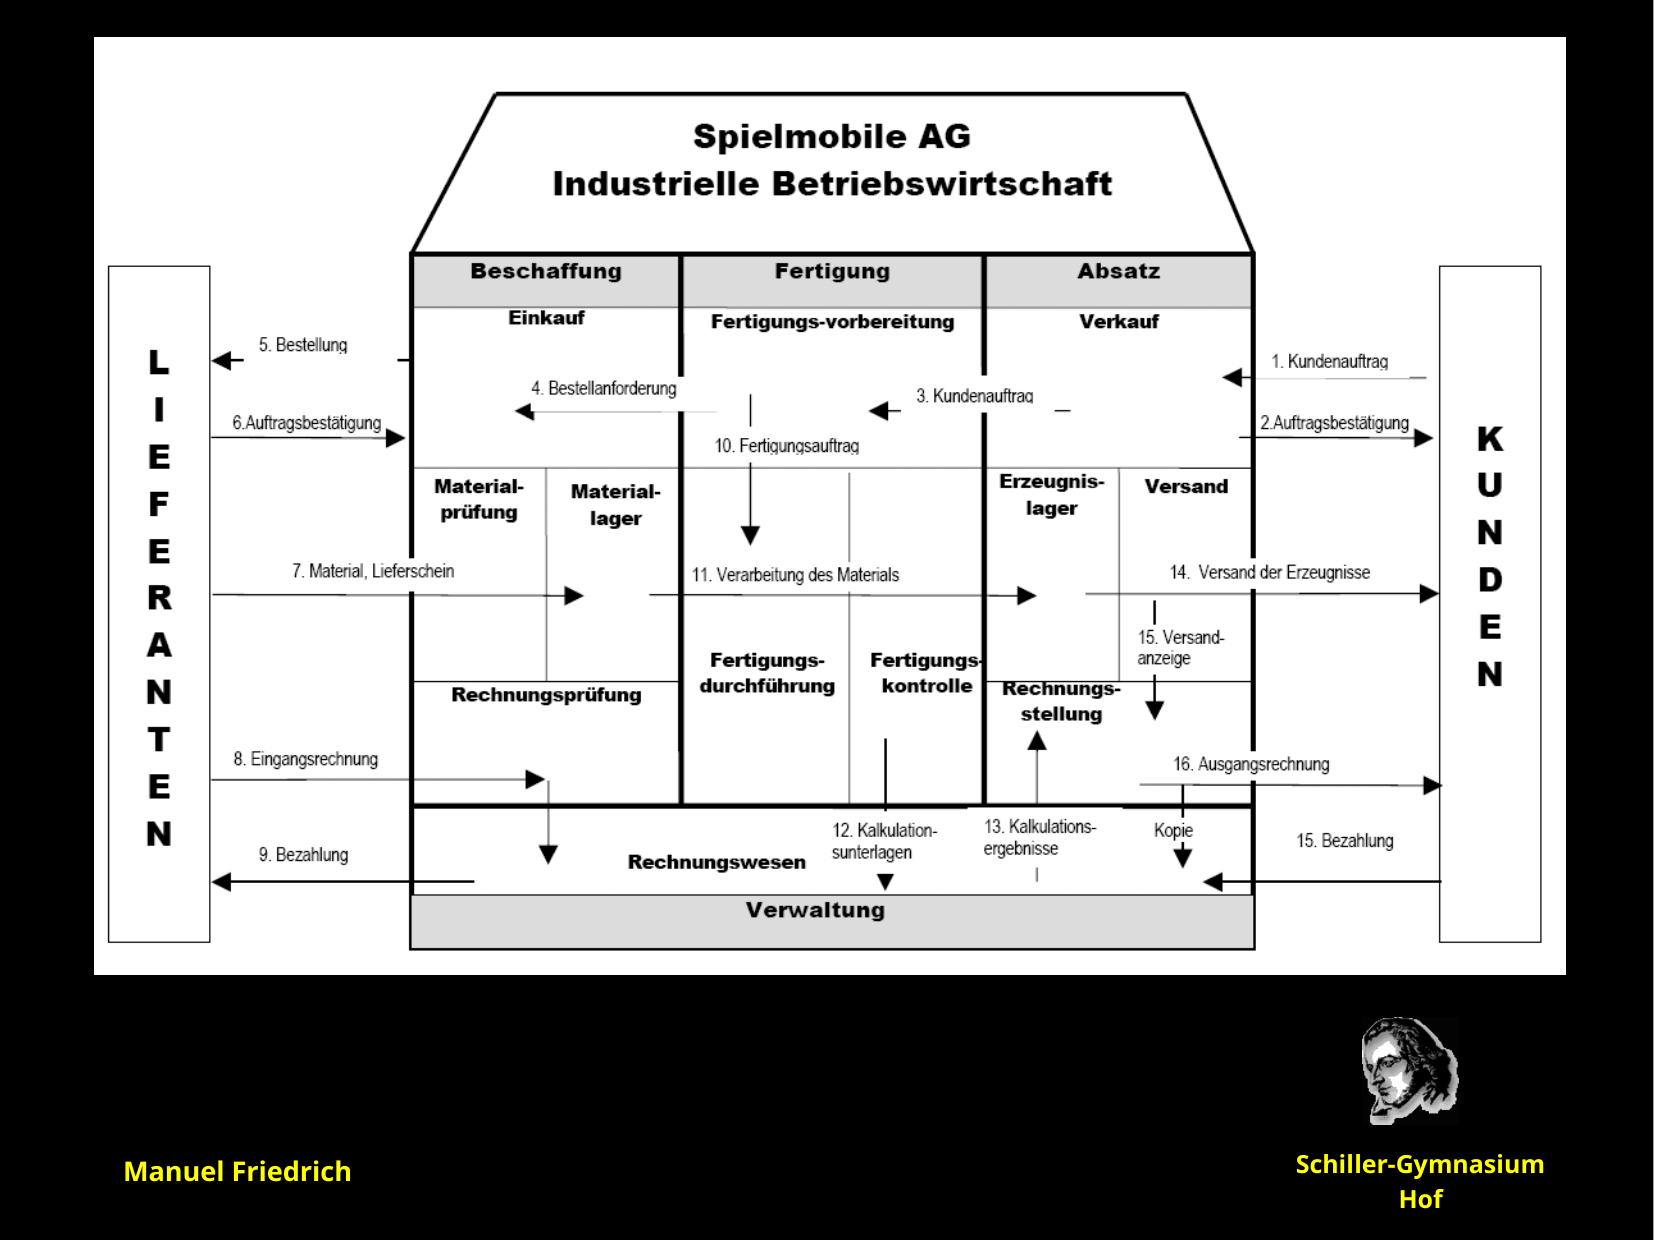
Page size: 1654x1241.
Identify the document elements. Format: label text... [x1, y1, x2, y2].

text_box Schiller-Gymnasium Hof [1295, 1145, 1546, 1216]
text_box Manuel Friedrich [123, 1151, 353, 1191]
picture [94, 37, 1566, 975]
picture [1362, 1017, 1459, 1126]
